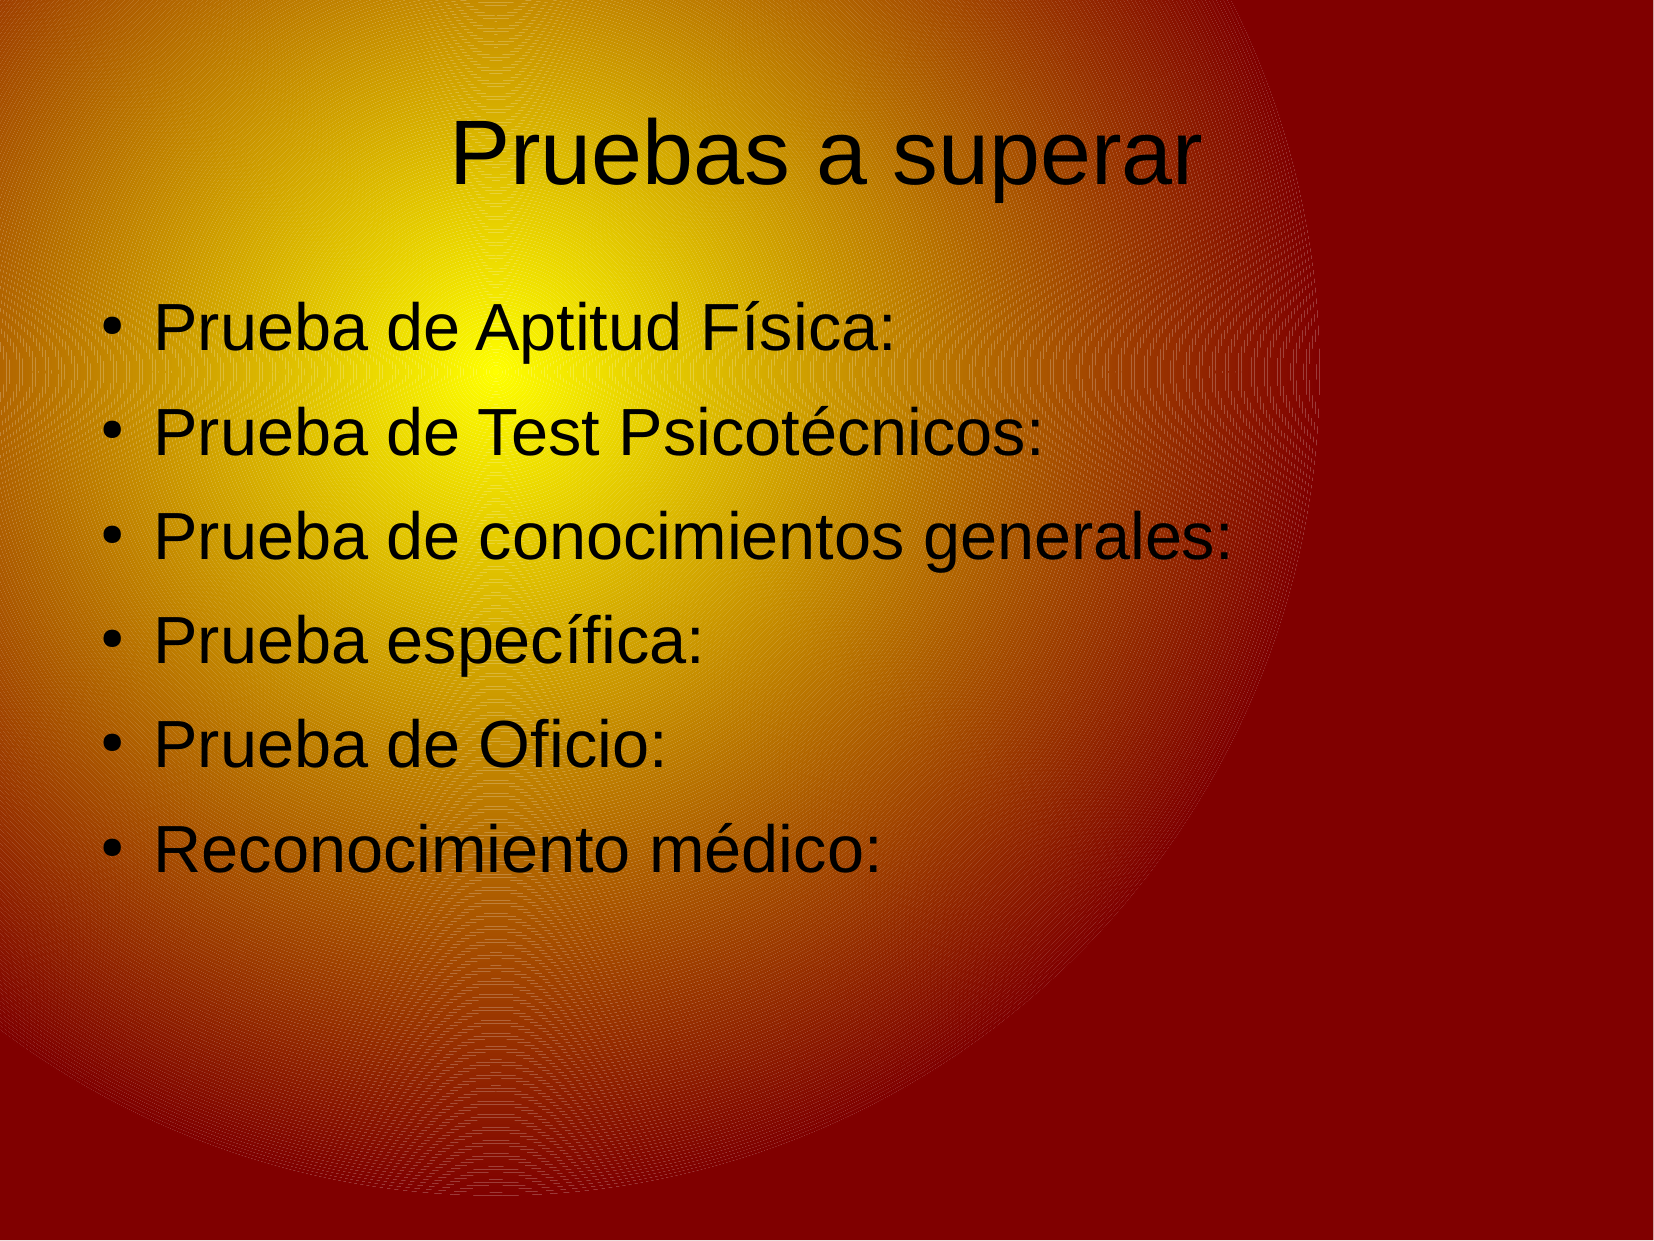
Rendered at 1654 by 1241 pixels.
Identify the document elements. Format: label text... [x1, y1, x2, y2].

list Prueba de Aptitud Física: Prueba de Test Psicotécnicos: Prueba de conocimientos generales: Prueba específica: Prueba de Oficio: Reconocimiento médico: [82, 290, 1571, 1109]
title Pruebas a superar [82, 49, 1571, 257]
